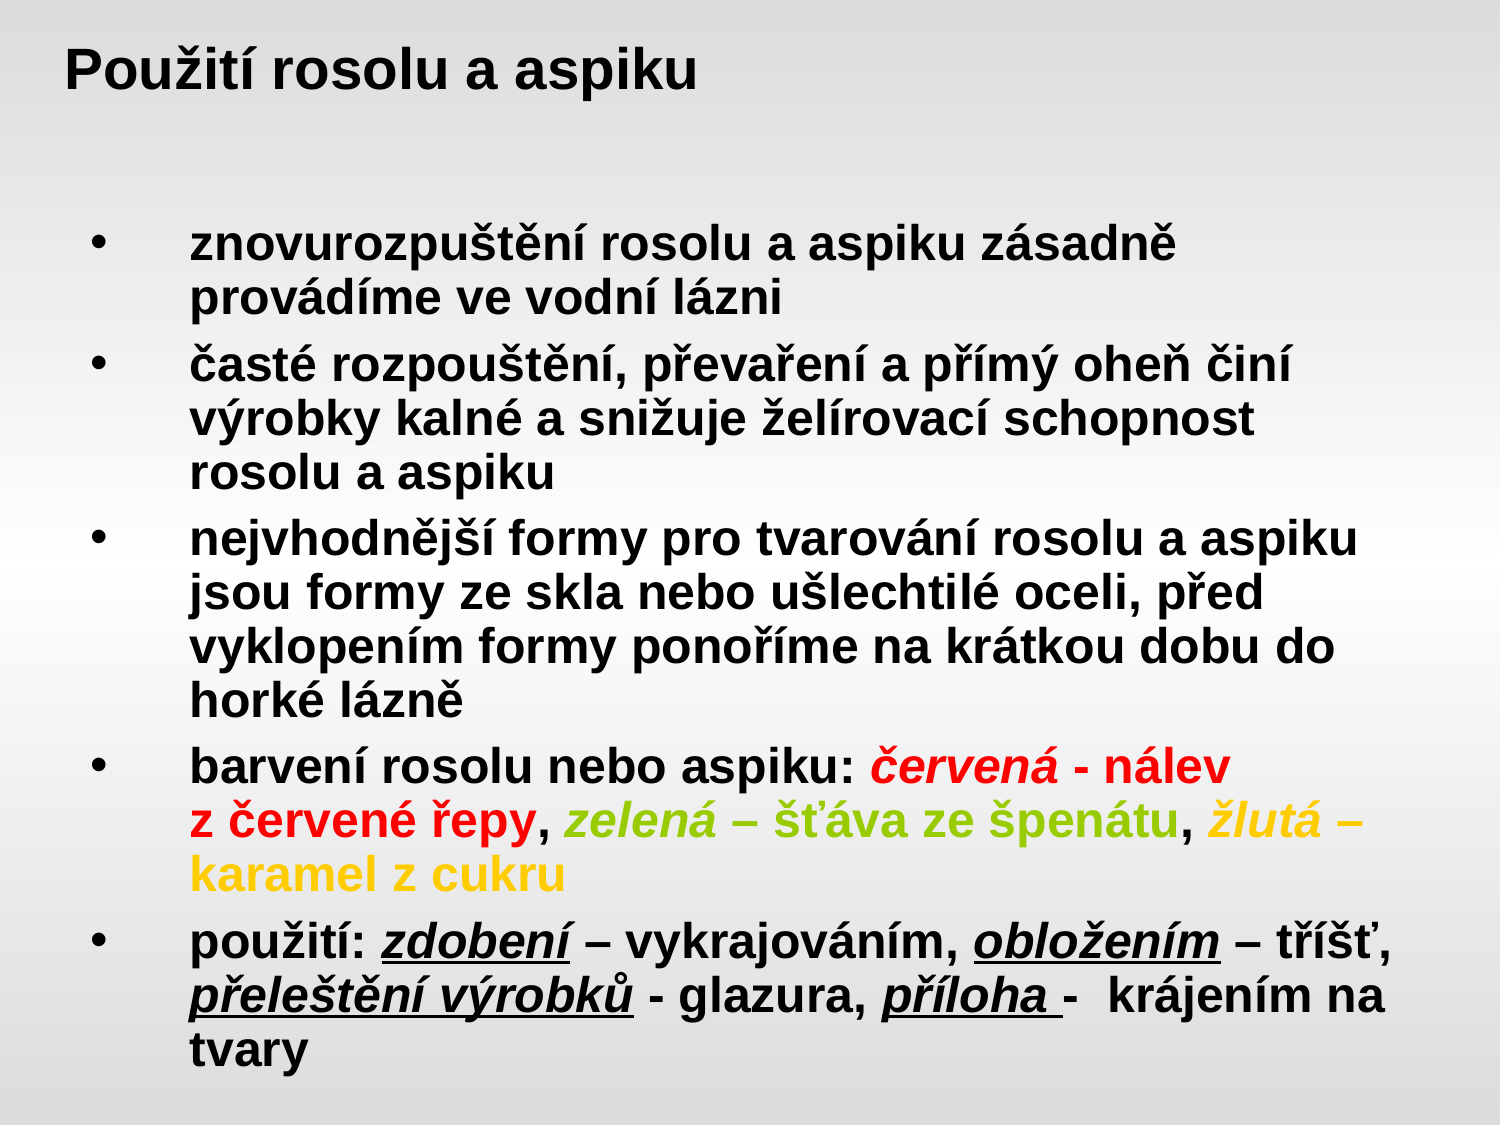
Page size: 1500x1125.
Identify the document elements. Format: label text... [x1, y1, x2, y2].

list znovurozpuštění rosolu a aspiku zásadně provádíme ve vodní lázni časté rozpouštění, převaření a přímý oheň činí výrobky kalné a snižuje želírovací schopnost rosolu a aspiku nejvhodnější formy pro tvarování rosolu a aspiku jsou formy ze skla nebo ušlechtilé oceli, před vyklopením formy ponoříme na krátkou dobu do horké lázně barvení rosolu nebo aspiku: červená - nálev z červené řepy, zelená – šťáva ze špenátu, žlutá – karamel z cukru použití: zdobení – vykrajováním, obložením – tříšť, přeleštění výrobků - glazura, příloha - krájením na tvary [75, 137, 1426, 1088]
text_box Použití rosolu a aspiku [49, 37, 1426, 109]
